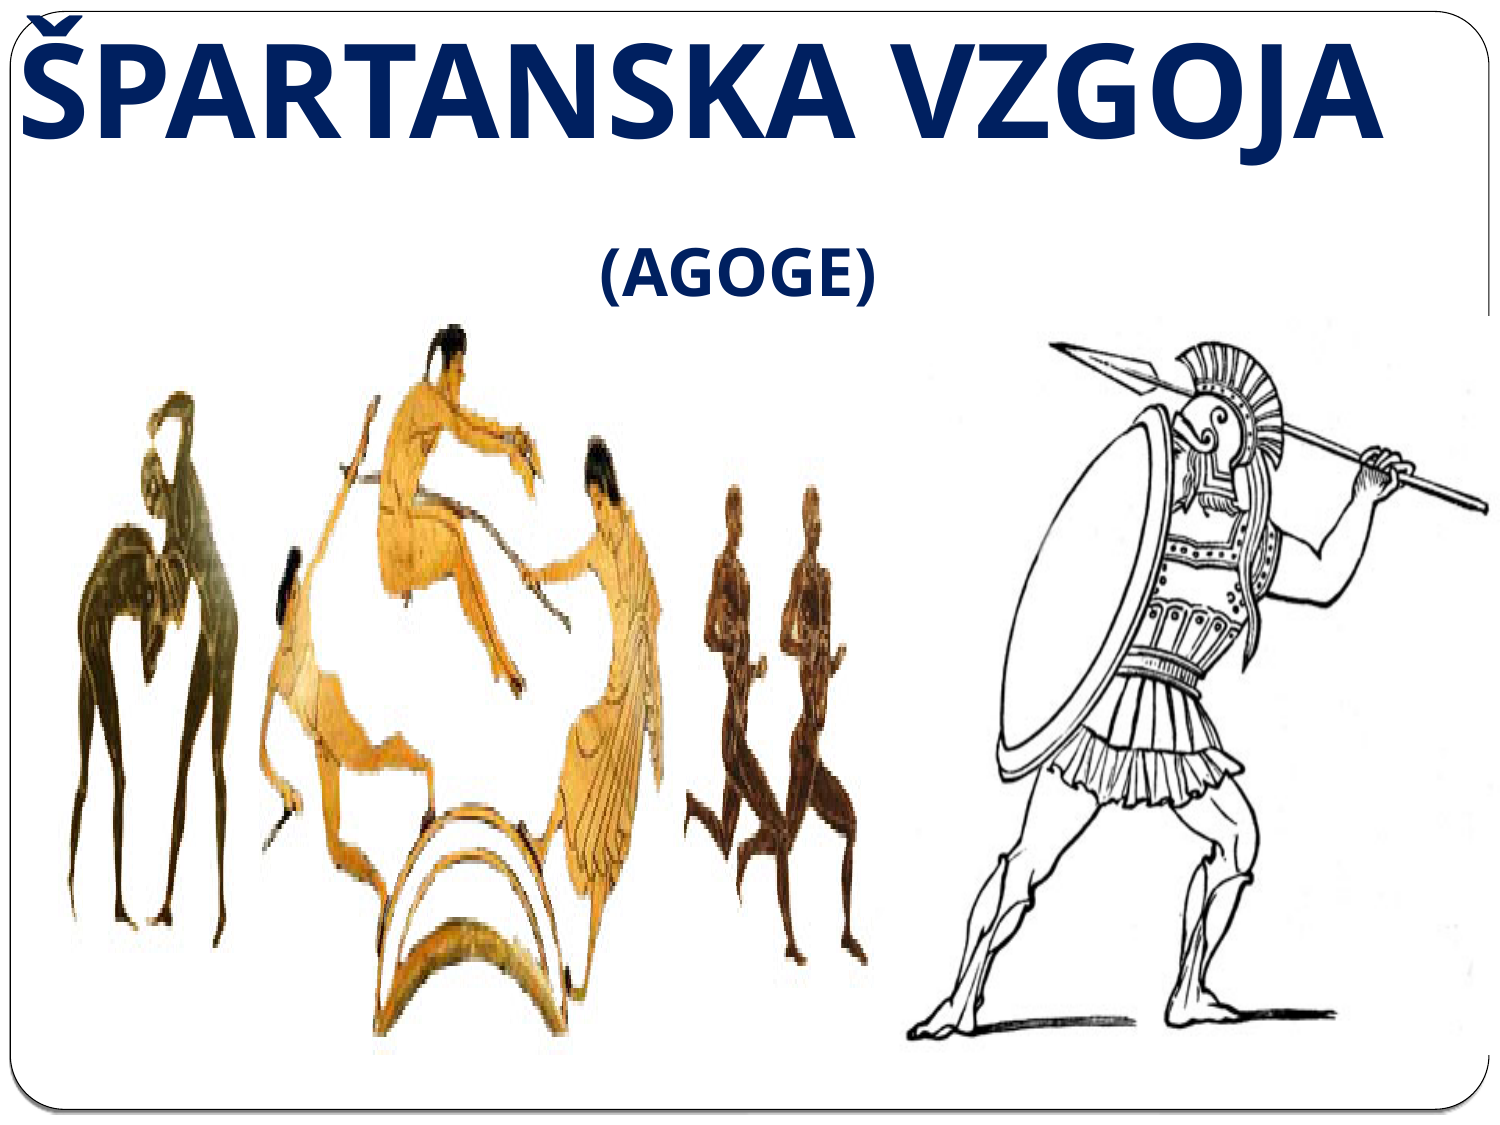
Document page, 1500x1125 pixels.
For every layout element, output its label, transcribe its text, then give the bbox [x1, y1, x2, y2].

picture [46, 316, 1500, 1055]
text_box ŠPARTANSKA VZGOJA (AGOGE) [2, 0, 1500, 330]
